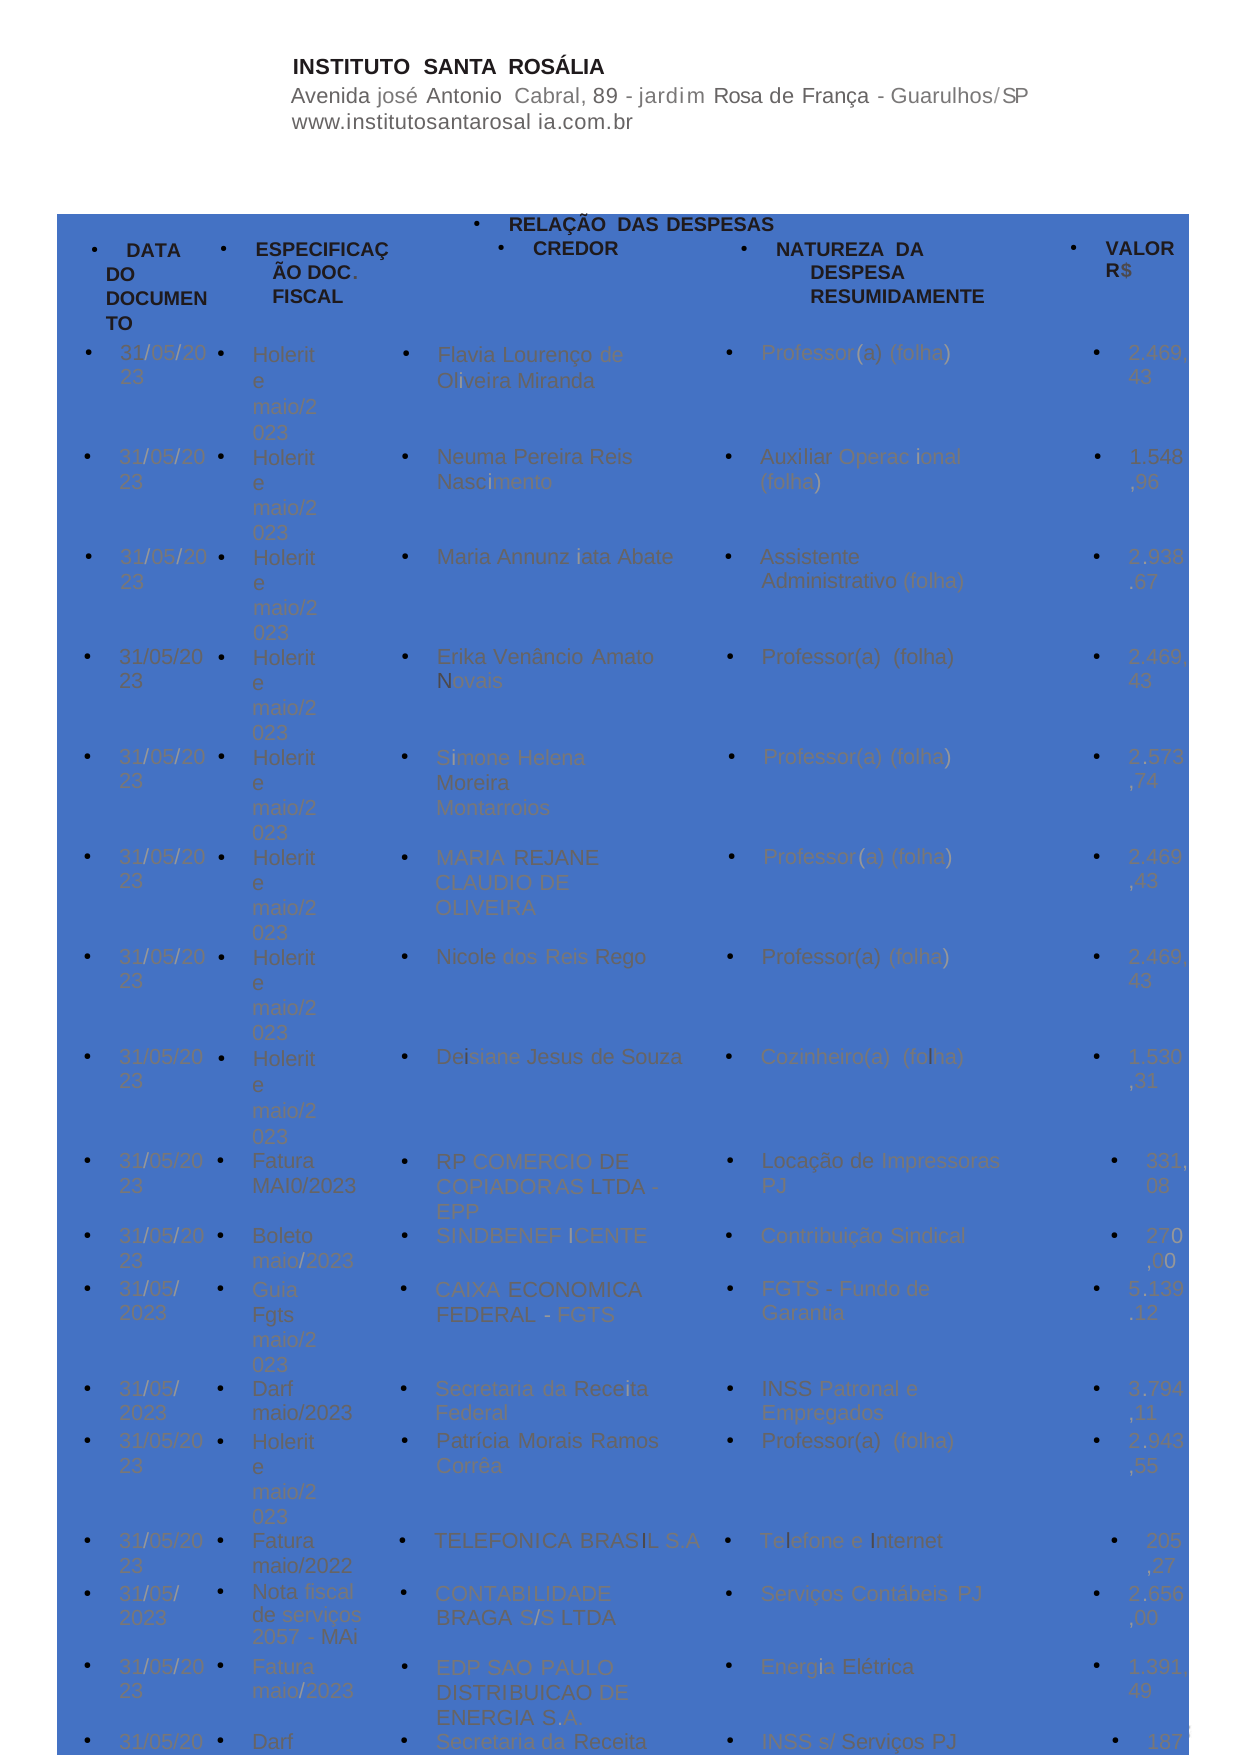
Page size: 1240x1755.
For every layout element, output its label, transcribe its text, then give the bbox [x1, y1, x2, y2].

table_cell 31/05/2023 [57, 545, 212, 645]
table_cell 31/05/2023 [57, 1655, 212, 1730]
table_cell 31/05/2023 [57, 1045, 212, 1149]
table_cell 31/05/2023 [57, 341, 212, 445]
table_cell Darf maio/2023 [212, 1377, 396, 1429]
table_cell 2.656,00 [1016, 1582, 1189, 1655]
table_cell Darf maio/2023 [212, 1730, 396, 1755]
table_cell 31/05/2023 [57, 1429, 212, 1529]
table_cell Maria Annunz iata Abate [396, 545, 721, 645]
table_cell Boleto maio/2023 [212, 1224, 396, 1277]
table_cell 31/05/2023 [57, 1730, 212, 1755]
table_cell CREDOR [396, 237, 721, 341]
table_cell DATA DO DOCUMENTO [57, 237, 212, 341]
table_cell Holerite maio/2023 [212, 945, 396, 1045]
table_cell 2.943 ,55 [1016, 1429, 1189, 1529]
table_cell Professor(a) (folha) [721, 645, 1016, 745]
table_cell Professor(a) (folha) [721, 945, 1016, 1045]
table_cell 31/05/ 2023 [57, 1277, 212, 1377]
table_header RELAÇÃO DAS DESPESAS [57, 214, 1189, 237]
table_cell INSS Patronal e Empregados [721, 1377, 1016, 1429]
table_cell EDP SAO PAULO DISTRIBUICAO DE ENERGIA S.A. [396, 1655, 721, 1730]
table_cell Holerite maio/2023 [212, 545, 396, 645]
table_cell Telefone e Internet [721, 1529, 1016, 1582]
table_cell Simone Helena Moreira Montarroios [396, 745, 721, 845]
text_box INSTITUTO SANTA ROSÁLIA Avenida josé Antonio Cabral,89 - jardim Rosa de França - Guarulhos/SP www.institutosantarosal ia.com.br [288, 52, 1037, 133]
table_cell Deisiane Jesus de Souza [396, 1045, 721, 1149]
table_cell 1.548,96 [1016, 445, 1189, 545]
table_cell 205 ,27 [1016, 1529, 1189, 1582]
table_cell 270,00 [1016, 1224, 1189, 1277]
table_cell 2.469,43 [1016, 341, 1189, 445]
table_cell 31/05/2023 [57, 445, 212, 545]
table_cell Fatura maio/2023 [212, 1655, 396, 1730]
table_cell 2.938.67 [1016, 545, 1189, 645]
table_cell Neuma Pereira Reis Nascimento [396, 445, 721, 545]
table_cell NATUREZA DA DESPESA RESUMIDAMENTE [721, 237, 1016, 341]
table_cell Nota fiscal de serviços 2057 - MAi [212, 1582, 396, 1655]
table_cell Holerite maio/2023 [212, 845, 396, 945]
table_cell Holerite maio/2023 [212, 1045, 396, 1149]
table_cell Holerite maio/2023 [212, 341, 396, 445]
table_cell 2.469,43 [1016, 845, 1189, 945]
table_cell Assistente Administrativo (folha) [721, 545, 1016, 645]
table_cell Secretaria da Receita Federal [396, 1377, 721, 1429]
table_cell Cozinheiro(a) (folha) [721, 1045, 1016, 1149]
table_cell 1.530,31 [1016, 1045, 1189, 1149]
table_cell 331,08 [1016, 1149, 1189, 1224]
table_cell Flavia Lourenço de Oliveira Miranda [396, 341, 721, 445]
table_cell Energia Elétrica [721, 1655, 1016, 1730]
table_cell Holerite maio/2023 [212, 745, 396, 845]
table_cell Fatura maio/2022 [212, 1529, 396, 1582]
table_cell Contribuição Sindical [721, 1224, 1016, 1277]
table_cell CONTABILIDADE BRAGA S/S LTDA [396, 1582, 721, 1655]
table_cell Serviços Contábeis PJ [721, 1582, 1016, 1655]
table_cell Professor(a) (folha) [721, 745, 1016, 845]
table_cell 31/05/2023 [57, 1529, 212, 1582]
table_cell 2.469,43 [1016, 645, 1189, 745]
table_cell Holerite maio/2023 [212, 645, 396, 745]
table_cell Locação de Impressoras PJ [721, 1149, 1016, 1224]
table_cell MARIA REJANE CLAUDIO DE OLIVEIRA [396, 845, 721, 945]
table_cell INSS s/ Serviços PJ [721, 1730, 1016, 1755]
table_cell 31/05/ 2023 [57, 1582, 212, 1655]
table_cell Holerite maio/2023 [212, 445, 396, 545]
table_cell Professor(a) (folha) [721, 1429, 1016, 1529]
table_cell 2.573,74 [1016, 745, 1189, 845]
table_cell Auxiliar Operac ional (folha) [721, 445, 1016, 545]
table_cell Secretaria da Receita Federal [396, 1730, 721, 1755]
table_cell 5.139.12 [1016, 1277, 1189, 1377]
table_cell RP COMERCIO DE COPIADORAS LTDA -EPP [396, 1149, 721, 1224]
table_cell Nicole dos Reis Rego [396, 945, 721, 1045]
table_cell Professor(a) (folha) [721, 845, 1016, 945]
table_cell 31/05/2023 [57, 945, 212, 1045]
table_cell 31/05/2023 [57, 845, 212, 945]
table_cell ESPECIFICAÇÃO DOC. FISCAL [212, 237, 396, 341]
table_cell 2.469,43 [1016, 945, 1189, 1045]
table_cell FGTS - Fundo de Garantia [721, 1277, 1016, 1377]
table_cell Holerite maio/2023 [212, 1429, 396, 1529]
table_cell Erika Venâncio Amato Novais [396, 645, 721, 745]
table_cell SINDBENEF ICENTE [396, 1224, 721, 1277]
table_cell 31/05/2023 [57, 745, 212, 845]
table_cell Professor(a) (folha) [721, 341, 1016, 445]
table_cell CAIXA ECONOMICA FEDERAL - FGTS [396, 1277, 721, 1377]
table_cell 31/05/ 2023 [57, 1377, 212, 1429]
table_cell Fatura MAI0/2023 [212, 1149, 396, 1224]
table_cell 31/05/2023 [57, 1224, 212, 1277]
table_cell VALOR R$ [1016, 237, 1189, 341]
table_cell Patrícia Morais Ramos Corrêa [396, 1429, 721, 1529]
table_cell TELEFONICA BRASIL S.A [396, 1529, 721, 1582]
table_cell 31/05/2023 [57, 1149, 212, 1224]
table_cell 3.794,11 [1016, 1377, 1189, 1429]
table_cell 31/05/2023 [57, 645, 212, 745]
table_cell 187.00 [1016, 1730, 1189, 1755]
table_cell 1.391,49 [1016, 1655, 1189, 1730]
table_cell Guia Fgts maio/2023 [212, 1277, 396, 1377]
